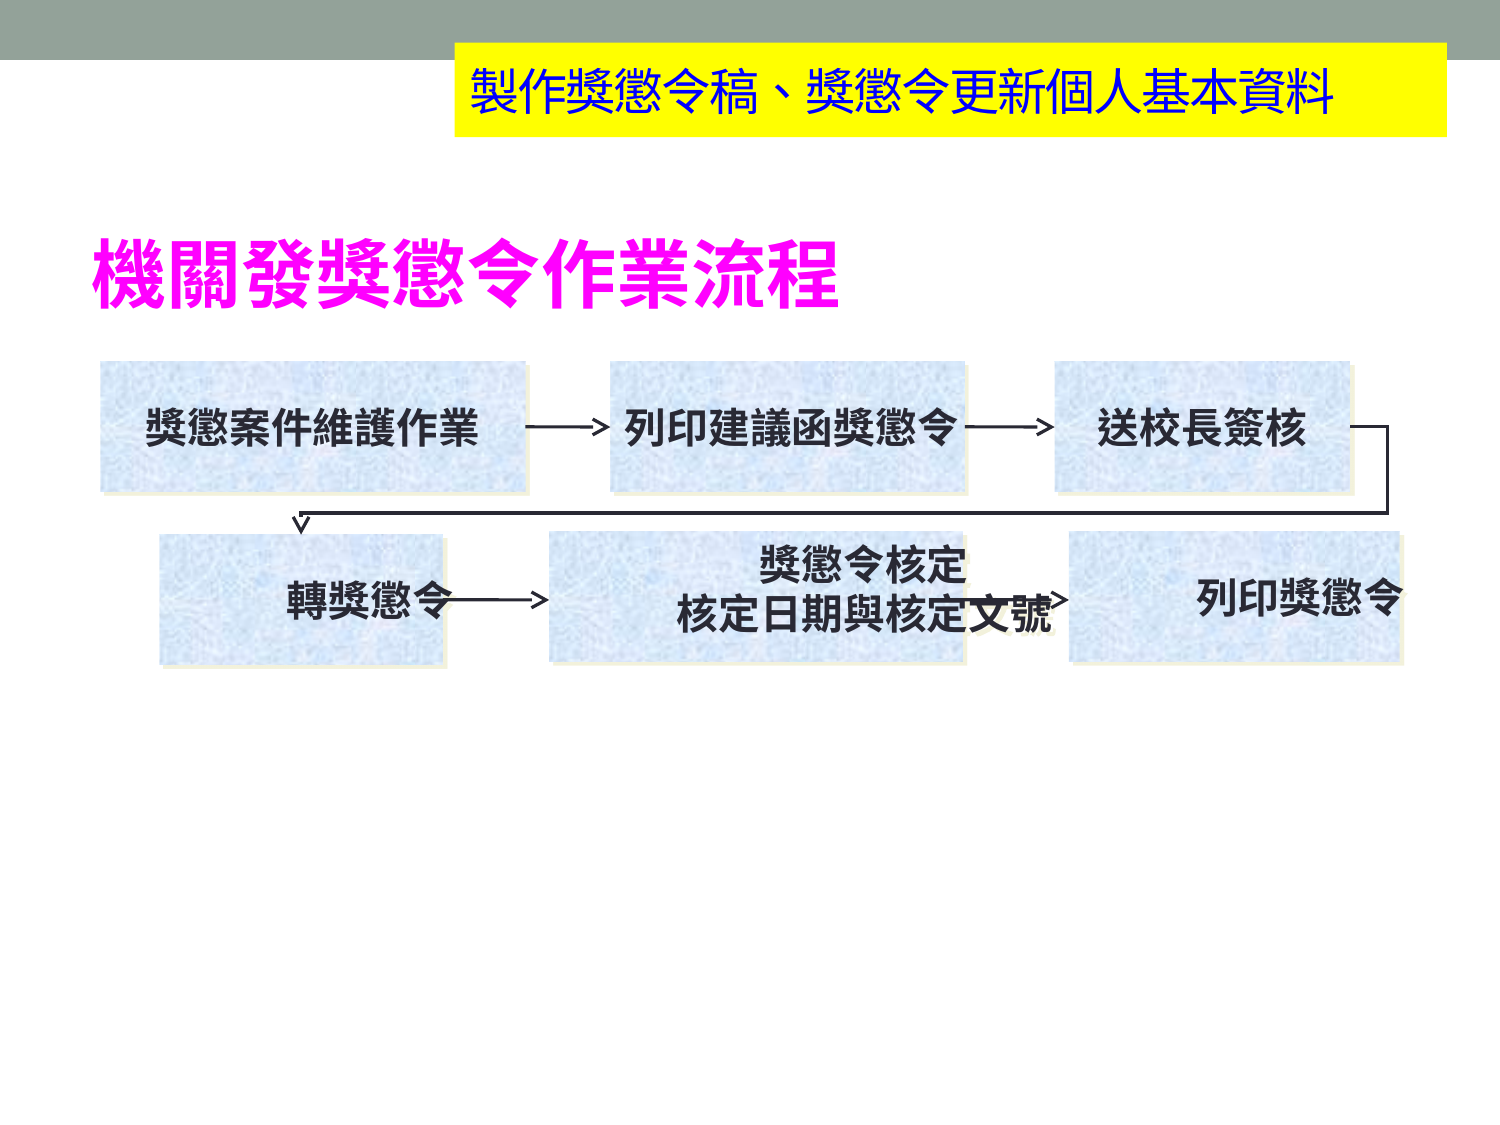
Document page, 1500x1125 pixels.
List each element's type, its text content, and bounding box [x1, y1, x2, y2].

text_box 獎懲令核定 核定日期與核定文號 [549, 532, 963, 662]
title 製作獎懲令稿、獎懲令更新個人基本資料 [454, 42, 1447, 138]
text_box 機關發獎懲令作業流程 [76, 219, 916, 325]
text_box 列印獎懲令 [1069, 532, 1400, 662]
text_box 轉獎懲令 [160, 535, 443, 664]
text_box 獎懲案件維護作業 [100, 362, 526, 492]
text_box 送校長簽核 [1055, 362, 1350, 492]
text_box 列印建議函獎懲令 [610, 362, 965, 492]
